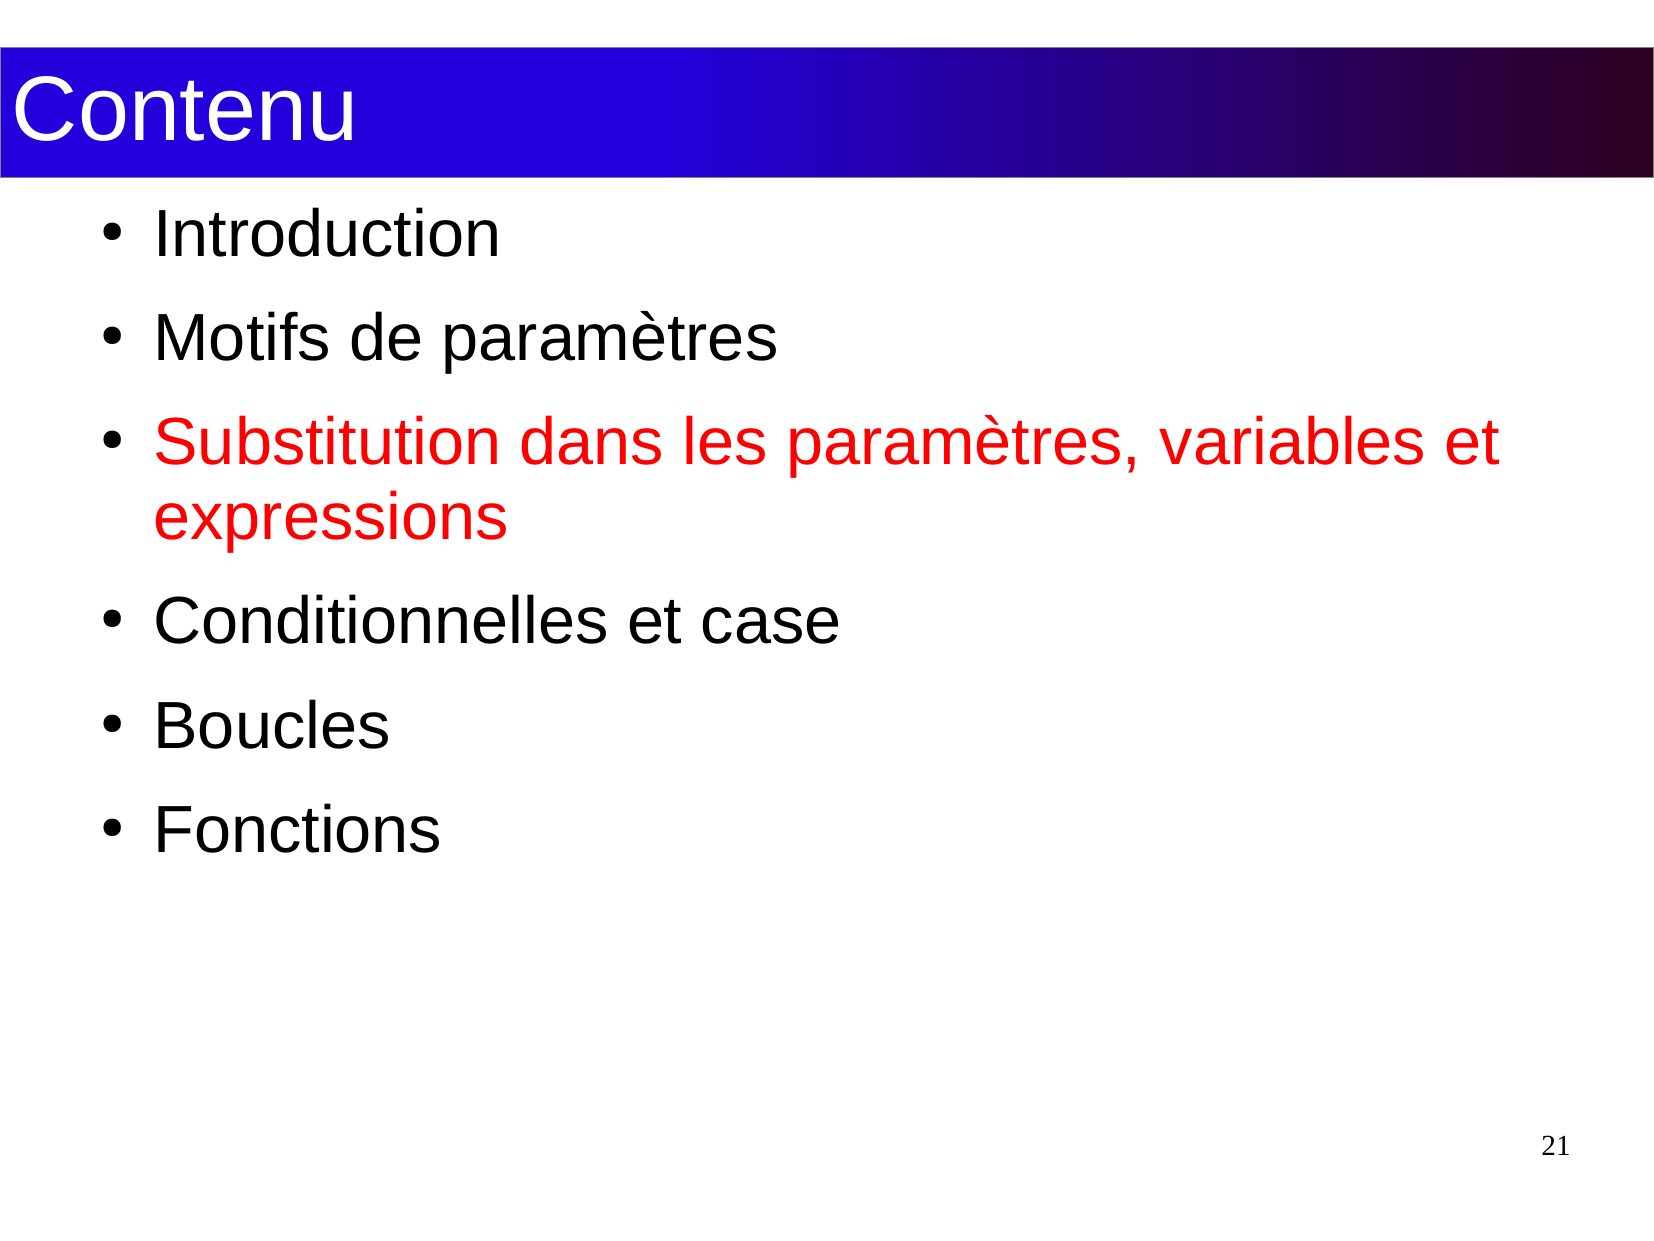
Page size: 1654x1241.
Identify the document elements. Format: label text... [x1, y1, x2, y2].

title Contenu [11, 5, 1642, 213]
list Introduction Motifs de paramètres Substitution dans les paramètres, variables et expressions Conditionnelles et case Boucles Fonctions [82, 195, 1538, 916]
